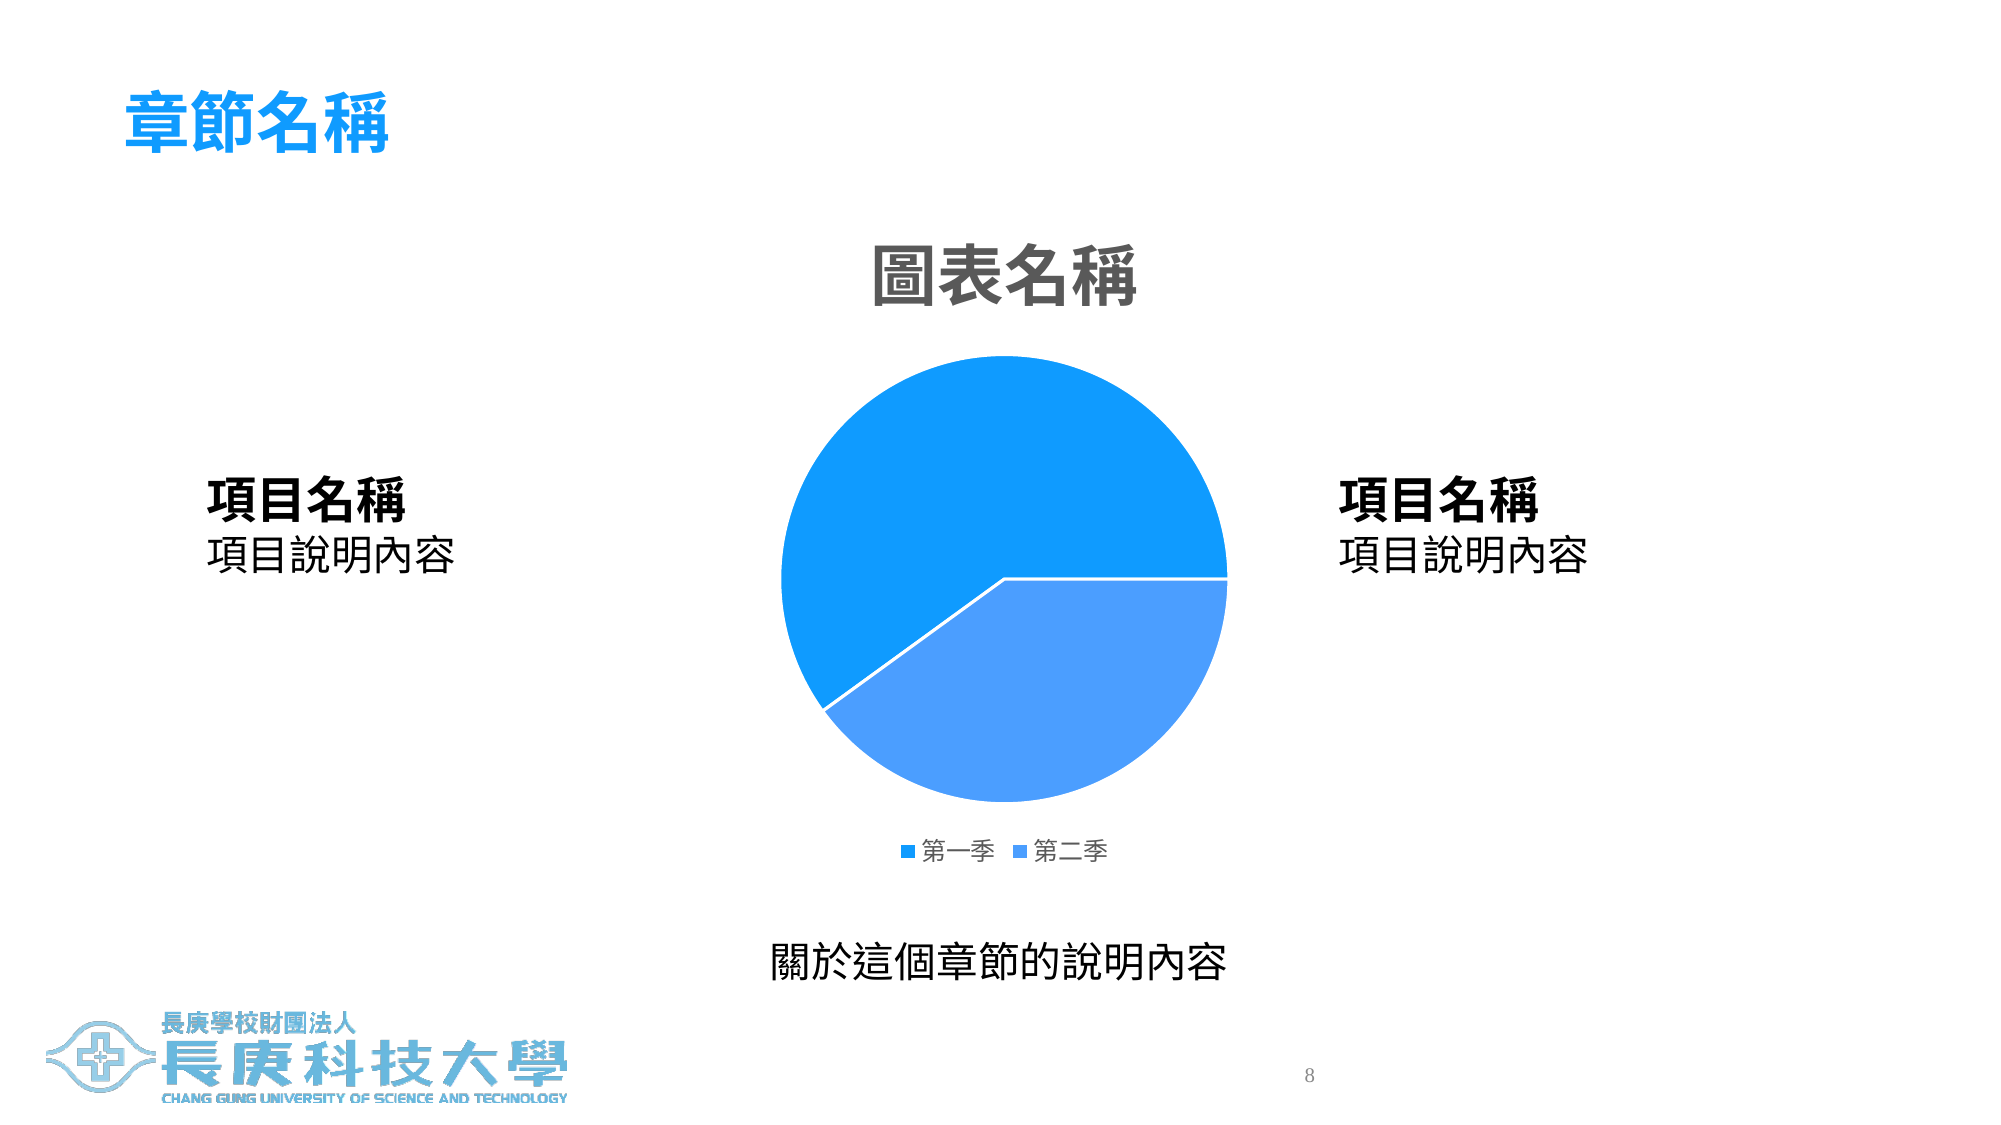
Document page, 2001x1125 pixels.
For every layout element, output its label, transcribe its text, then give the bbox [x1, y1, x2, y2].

text_box 項目說明內容 [191, 511, 488, 582]
text_box 項目名稱 [1521, 460, 1818, 511]
text_box 項目名稱 [191, 460, 488, 511]
text_box 關於這個章節的說明內容 [108, 918, 1890, 989]
title 章節名稱 [108, 0, 1890, 169]
text_box 7 [1289, 1051, 1890, 1097]
text_box 項目說明內容 [1521, 511, 1818, 582]
chart [488, 186, 1521, 875]
